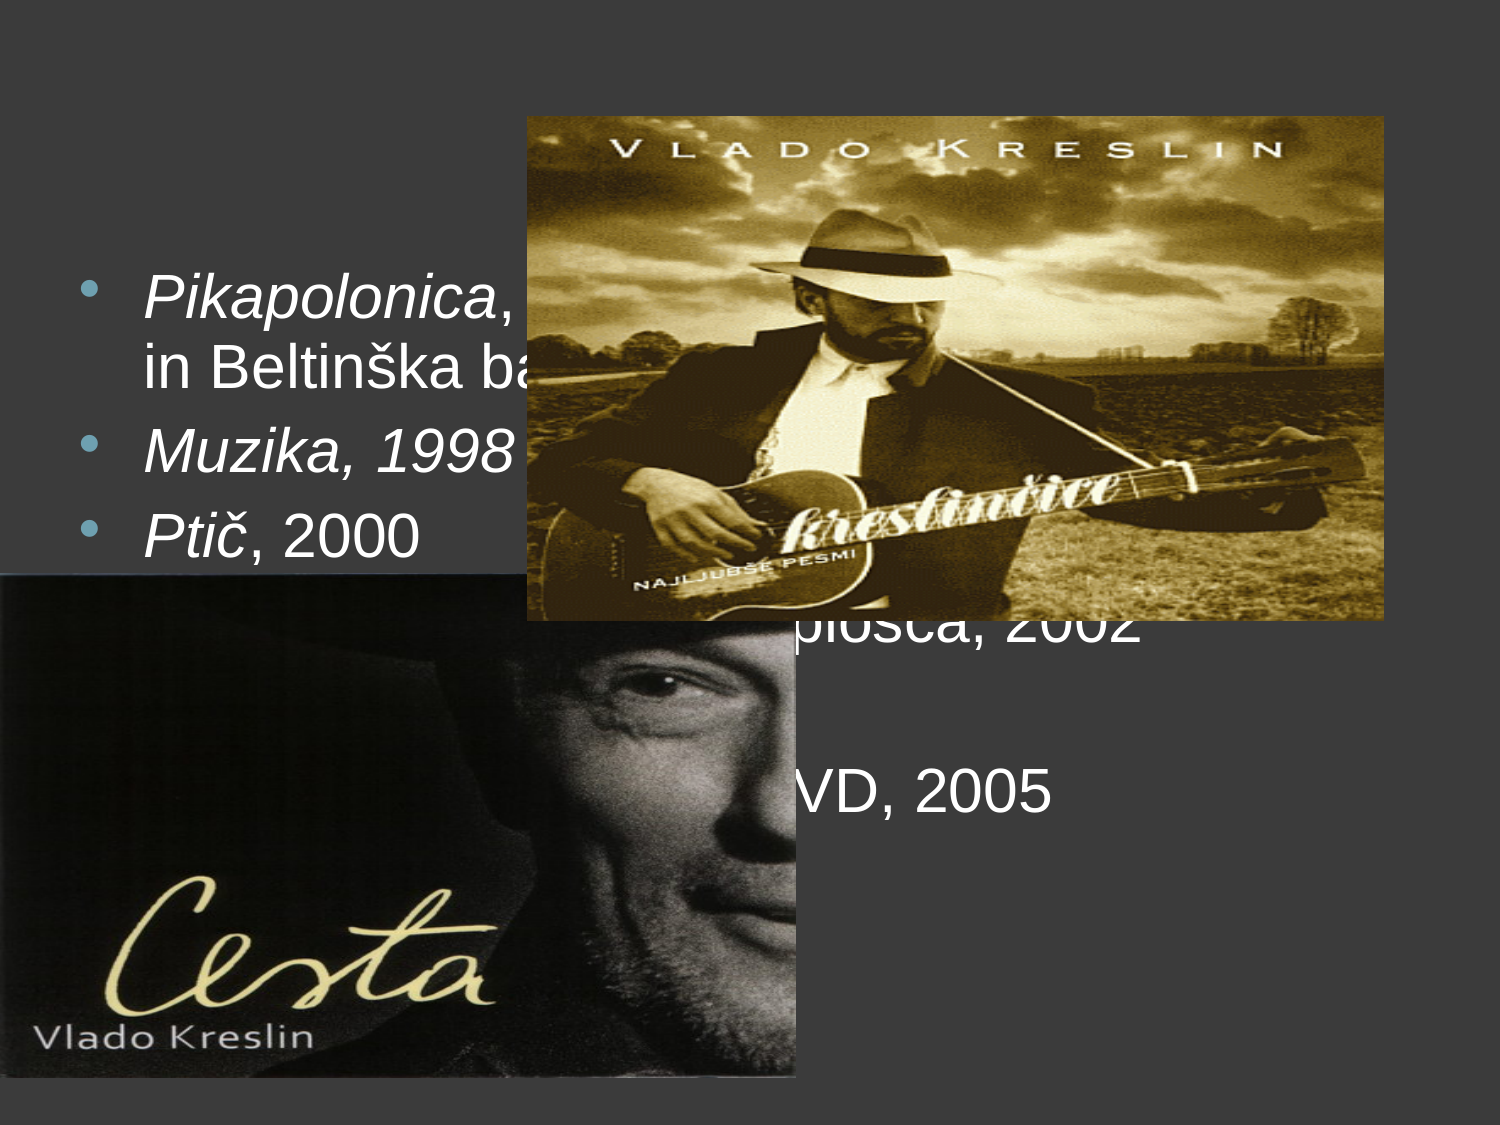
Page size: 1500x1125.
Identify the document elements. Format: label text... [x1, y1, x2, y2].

list Pikapolonica, Vlado Kreslin, Mali bogovi in Beltinška banda, 1996 Muzika, 1998 Ptič, 2000 Kreslinčice, dvojna CD plošča, 2002 Generacija, 2003 Koncert, dvojni CD in DVD, 2005 Cesta, 31. 8. 2007 [796, 621, 1300, 1006]
picture [0, 116, 1384, 1078]
list Pikapolonica, Vlado Kreslin, Mali bogovi in Beltinška banda, 1996 Muzika, 1998 Ptič, 2000 Kreslinčice, dvojna CD plošča, 2002 Generacija, 2003 Koncert, dvojni CD in DVD, 2005 Cesta, 31. 8. 2007 [75, 262, 527, 573]
